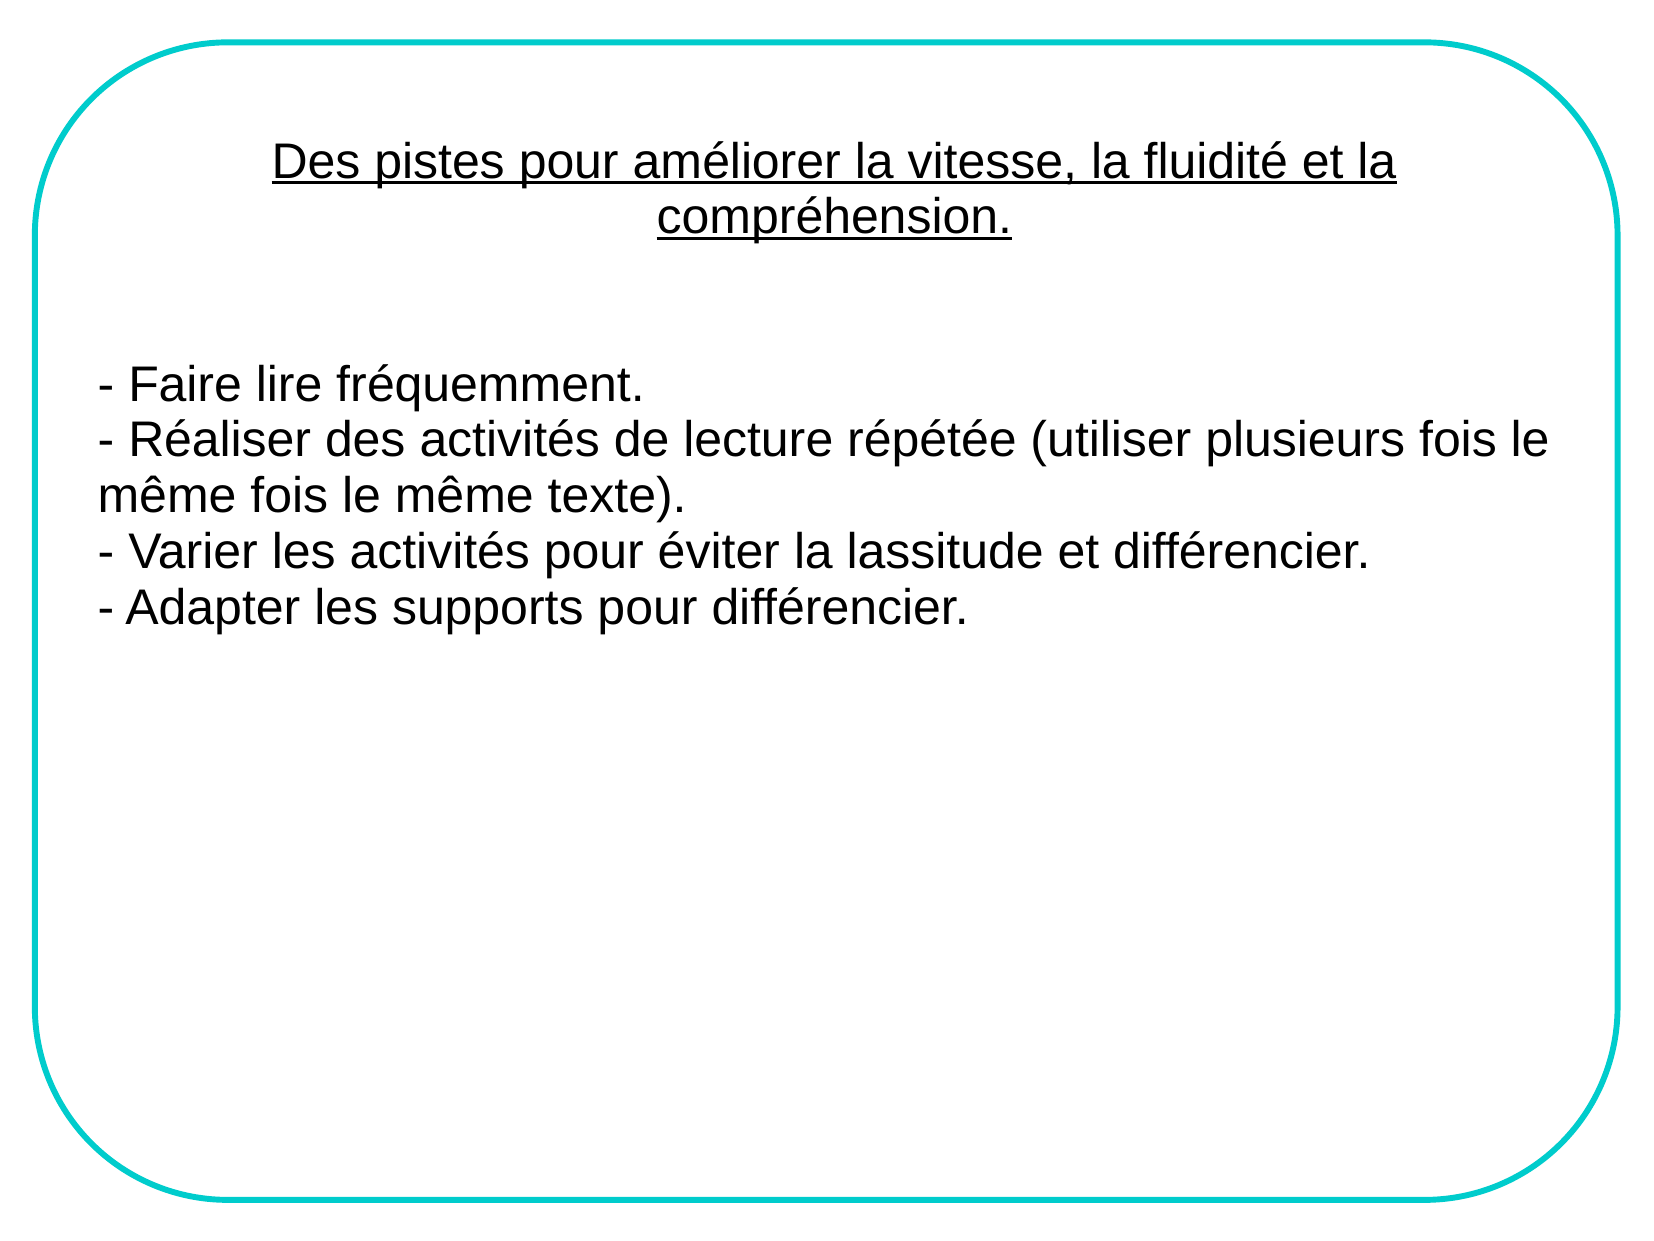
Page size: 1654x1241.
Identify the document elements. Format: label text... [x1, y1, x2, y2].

text_box Des pistes pour améliorer la vitesse, la fluidité et la compréhension. - Faire lire fréquemment. - Réaliser des activités de lecture répétée (utiliser plusieurs fois le même fois le même texte). - Varier les activités pour éviter la lassitude et différencier. - Adapter les supports pour différencier. [82, 79, 1586, 698]
